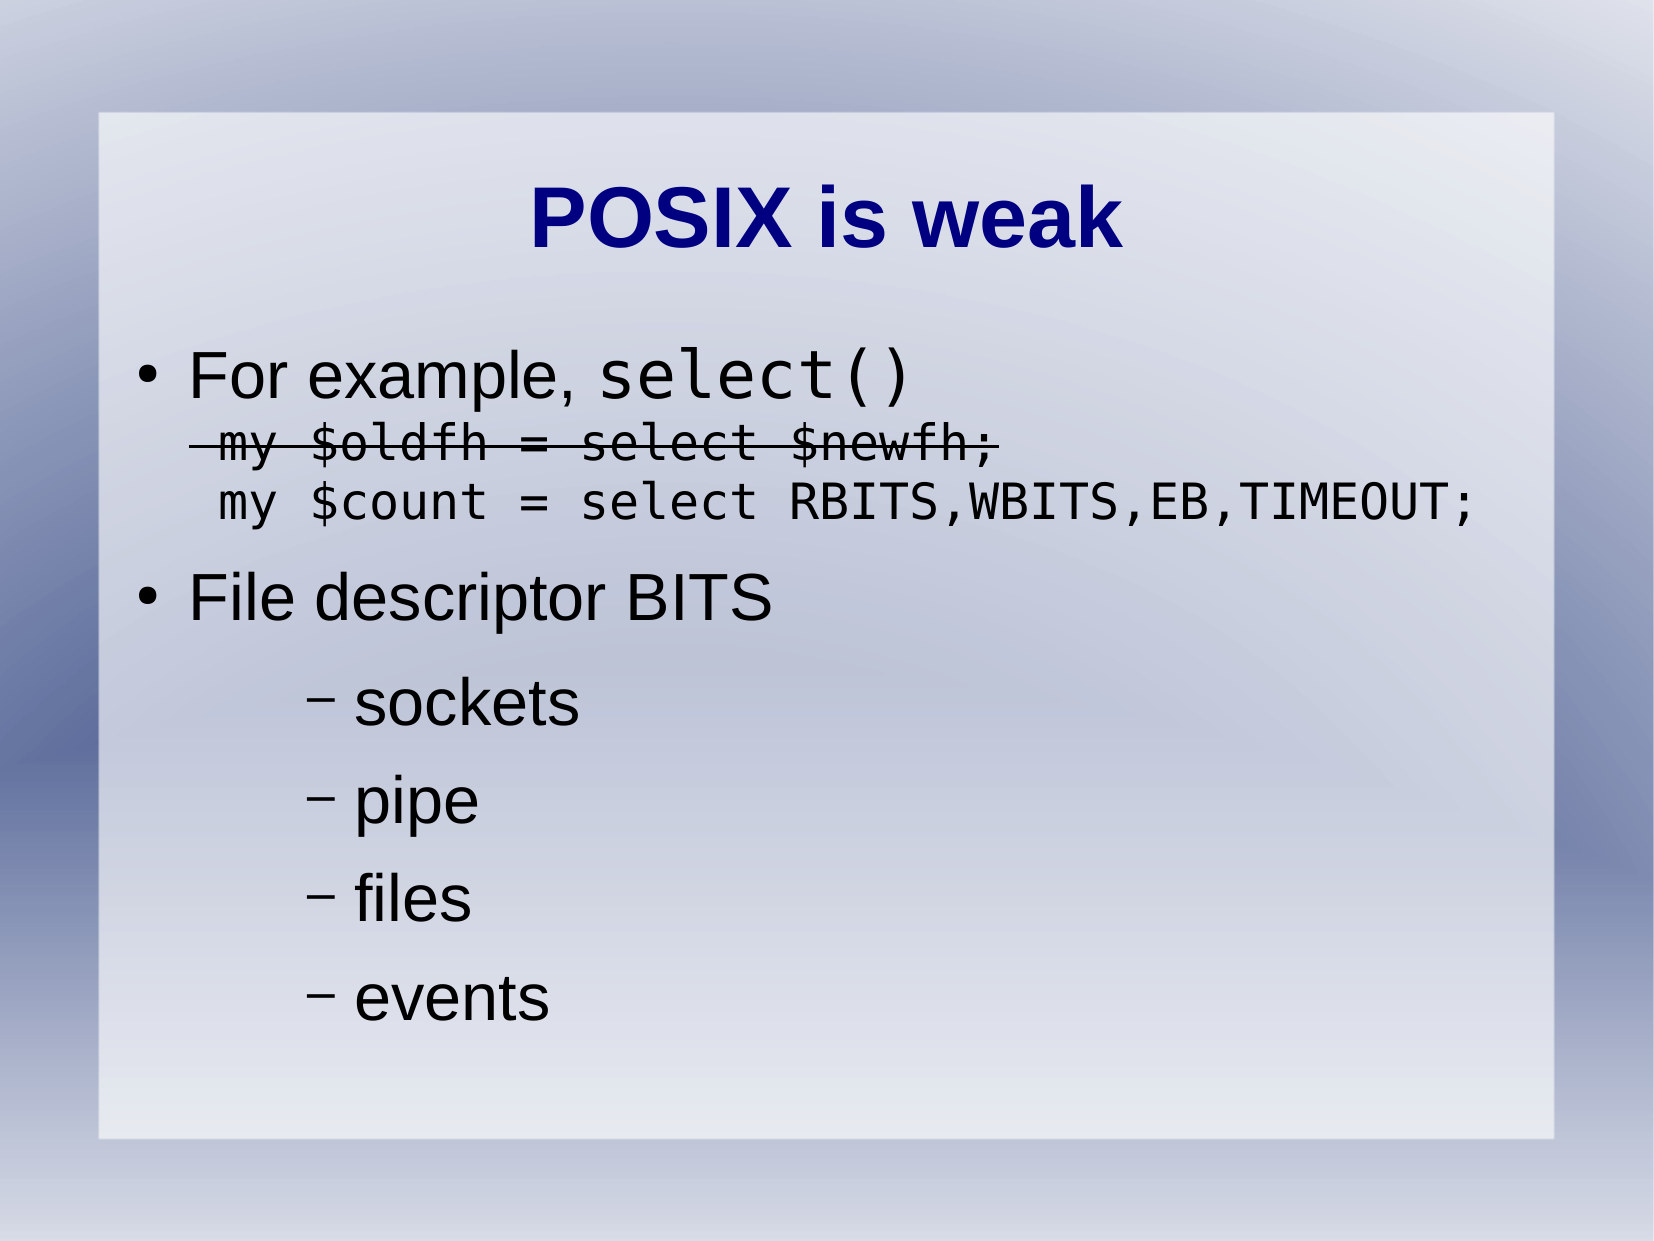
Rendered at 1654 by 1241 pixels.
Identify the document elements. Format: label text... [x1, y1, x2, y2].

list For example, select() my $oldfh = select $newfh; my $count = select RBITS,WBITS,EB,TIMEOUT; File descriptor BITS sockets pipe files events [118, 336, 1506, 1156]
picture [0, 0, 1654, 1241]
title POSIX is weak [118, 114, 1536, 322]
